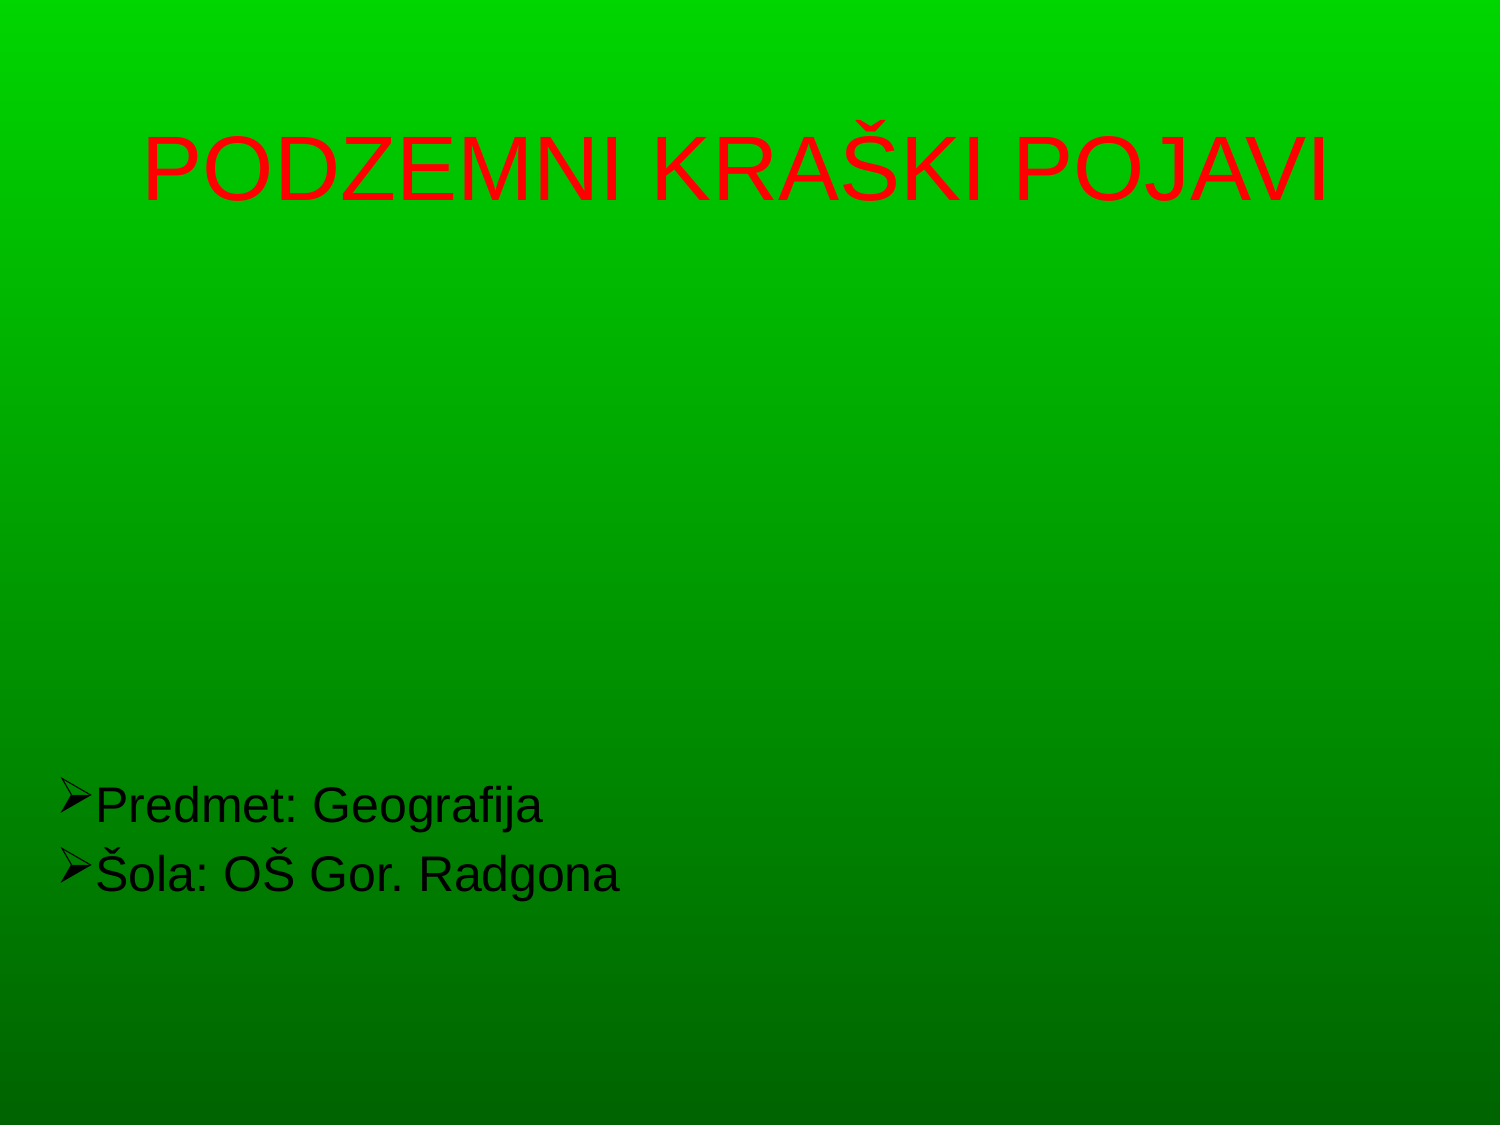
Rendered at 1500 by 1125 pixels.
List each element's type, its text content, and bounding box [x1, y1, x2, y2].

title PODZEMNI KRAŠKI POJAVI [100, 42, 1376, 284]
subtitle Predmet: Geografija Šola: OŠ Gor. Radgona [41, 624, 1092, 1125]
